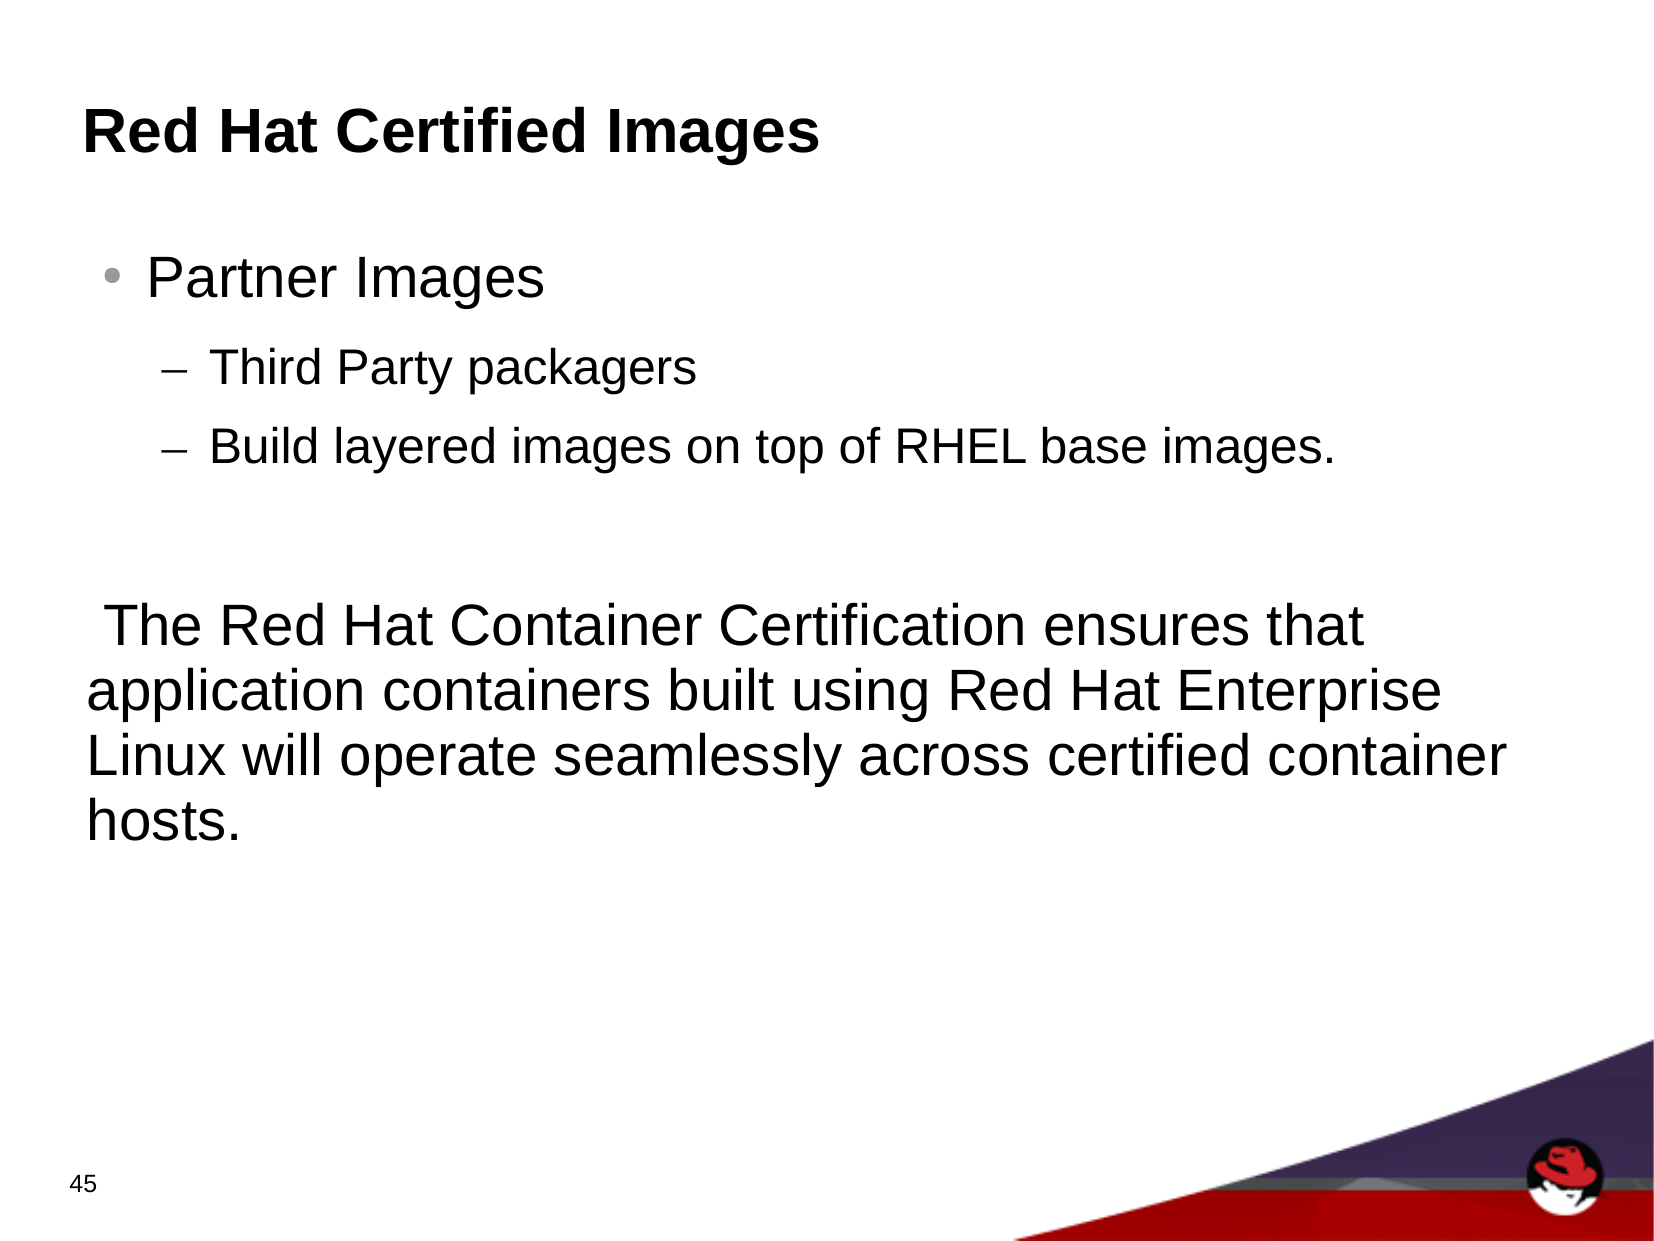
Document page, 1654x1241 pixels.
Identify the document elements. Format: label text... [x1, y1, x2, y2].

list Partner Images Third Party packagers Build layered images on top of RHEL base images. The Red Hat Container Certification ensures that application containers built using Red Hat Enterprise Linux will operate seamlessly across certified container hosts. [86, 244, 1576, 1039]
title Red Hat Certified Images [82, 37, 1571, 226]
picture [1012, 1036, 1654, 1241]
